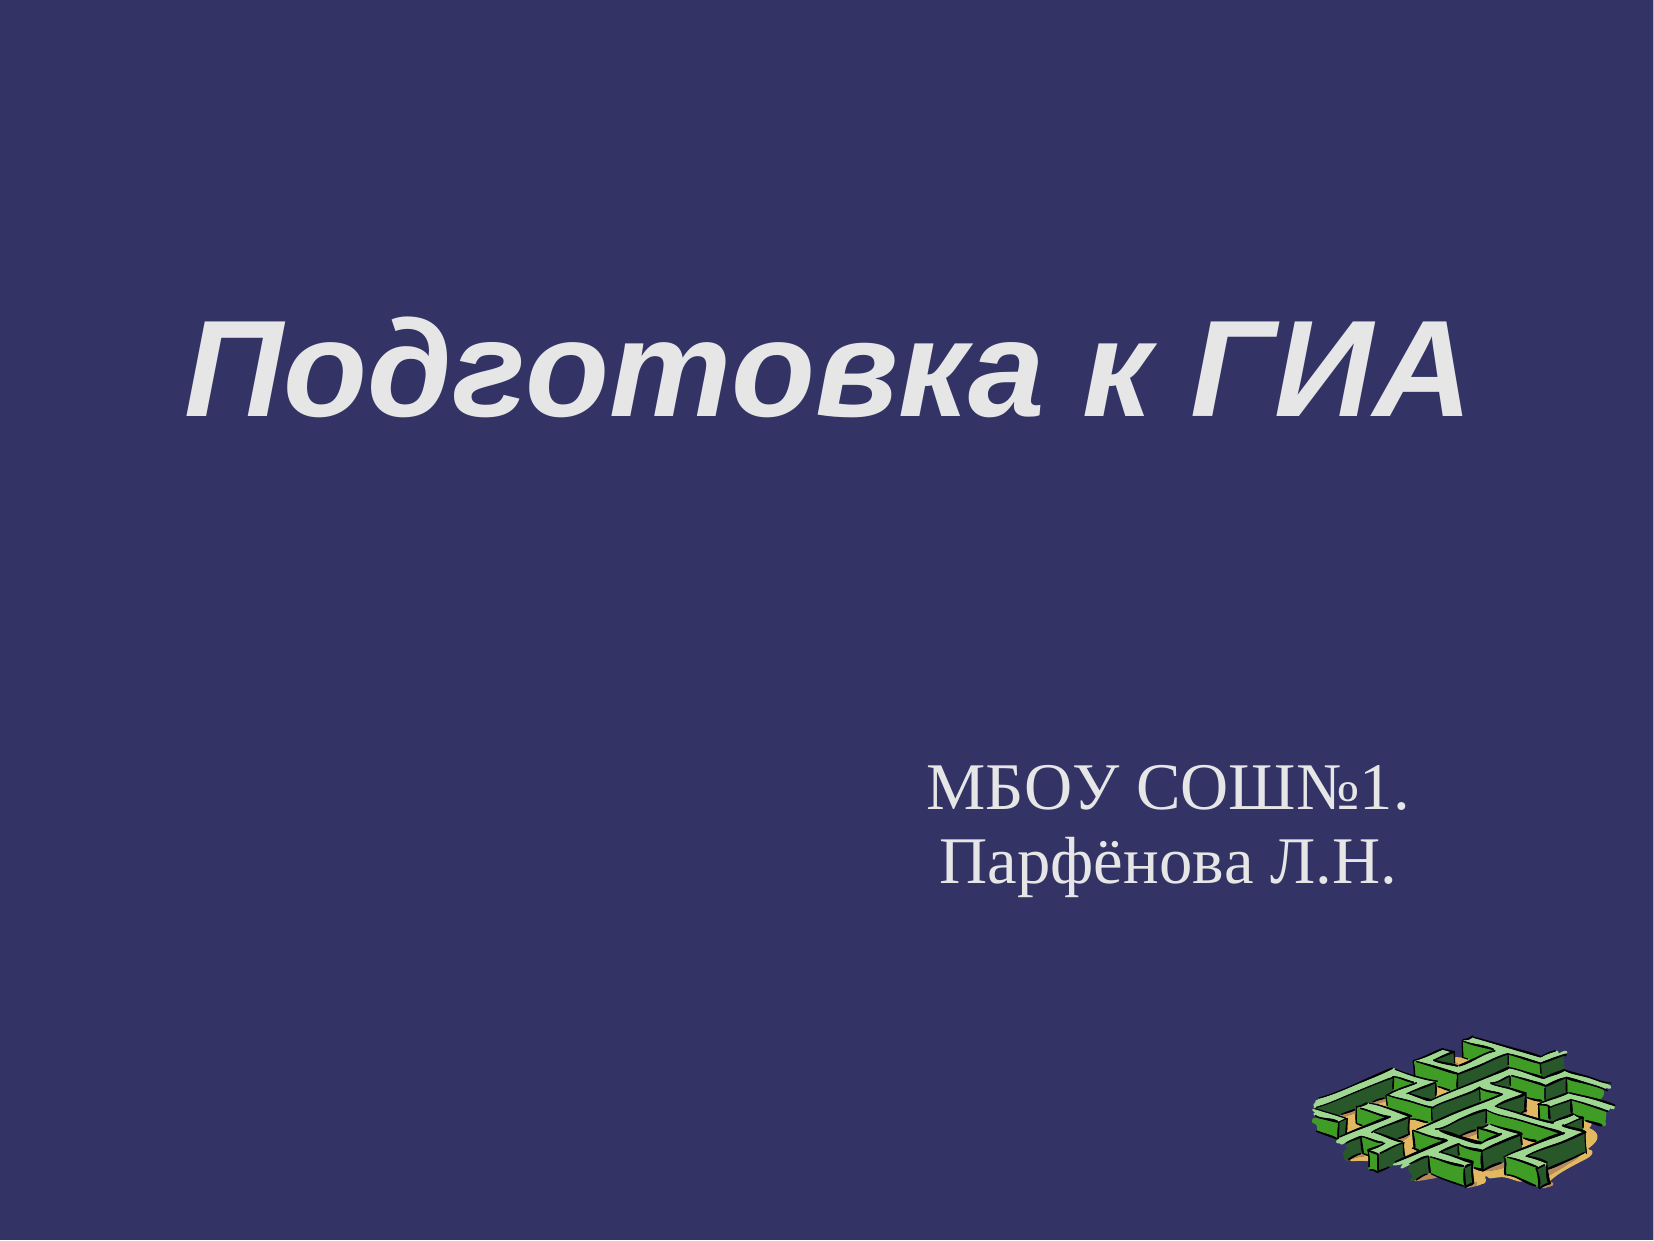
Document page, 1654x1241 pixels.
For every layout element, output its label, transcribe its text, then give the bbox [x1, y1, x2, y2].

subtitle МБОУ СОШ№1. Парфёнова Л.Н. [767, 649, 1570, 1147]
title Подготовка к ГИА [123, 265, 1536, 473]
